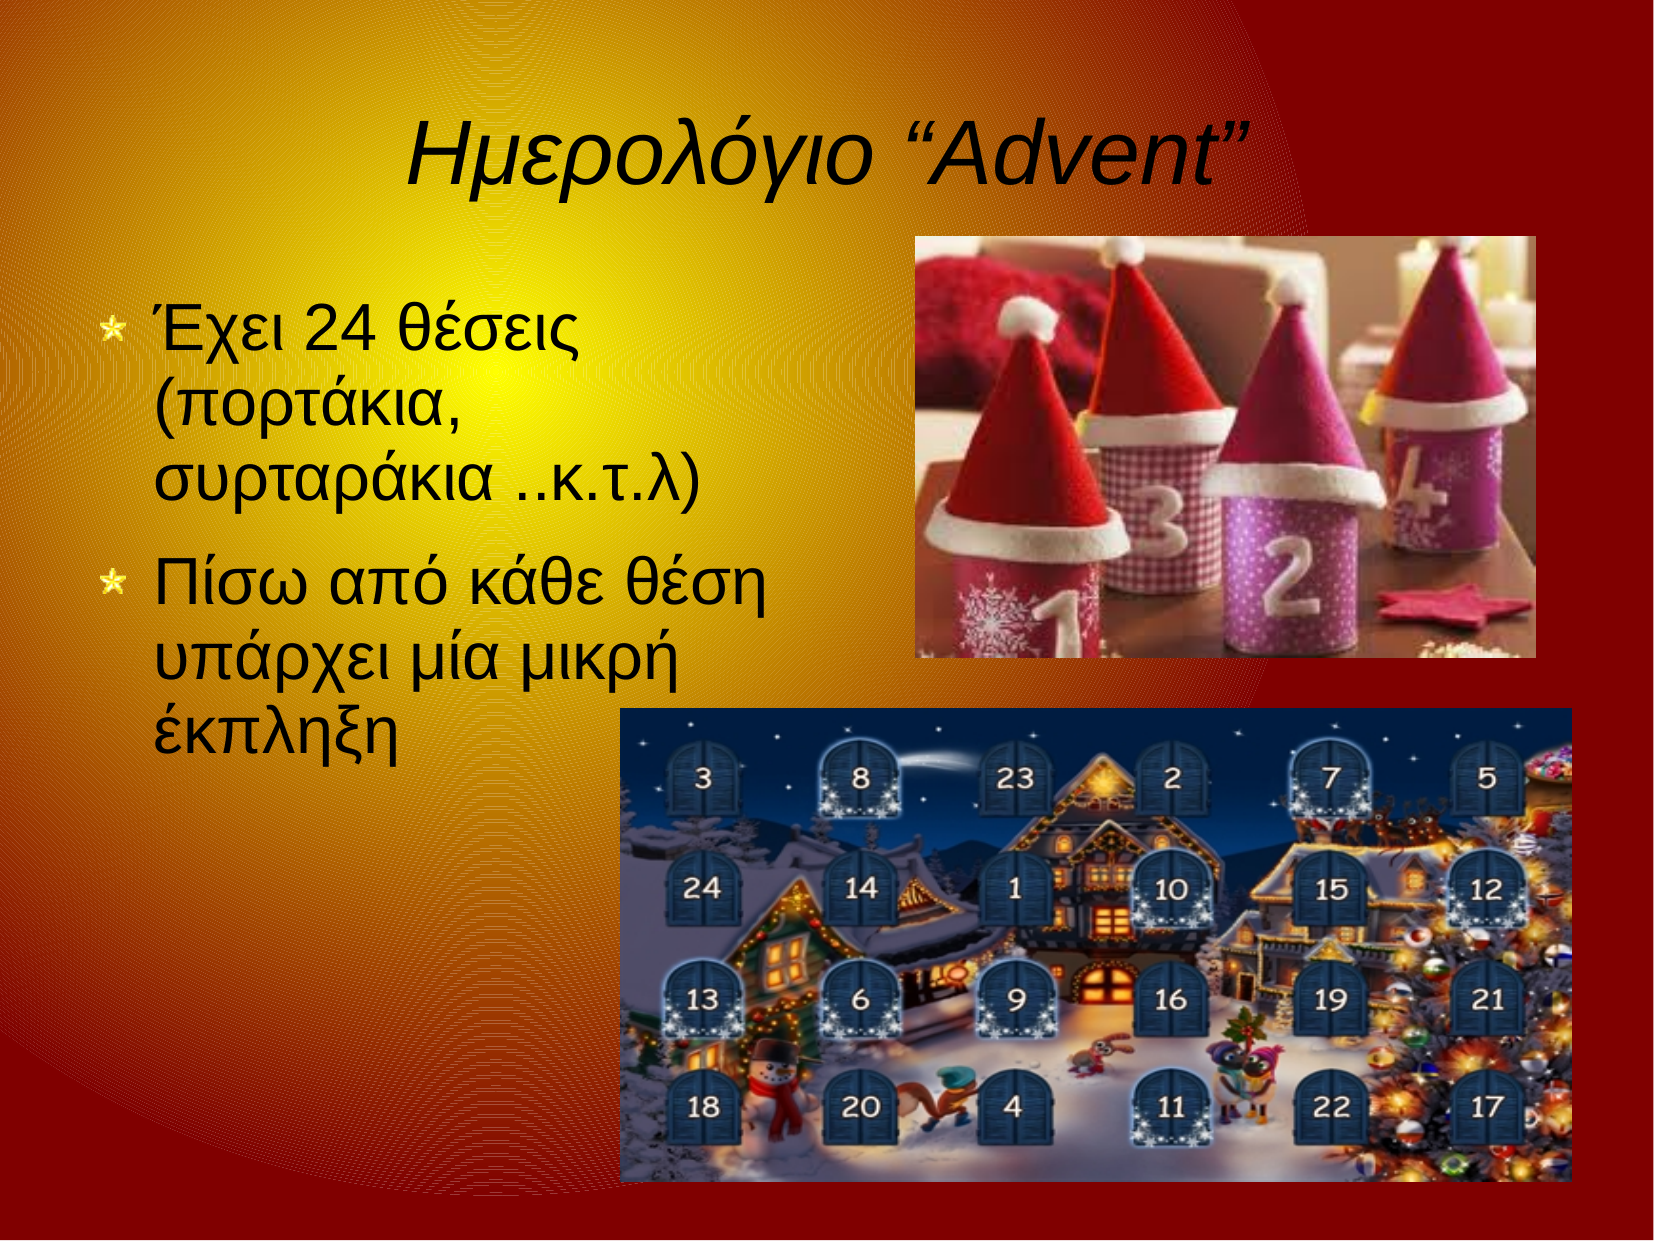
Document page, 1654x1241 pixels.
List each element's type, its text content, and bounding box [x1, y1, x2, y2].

picture [620, 708, 1572, 1182]
list Έχει 24 θέσεις (πορτάκια, συρταράκια ..κ.τ.λ) Πίσω από κάθε θέση υπάρχει μία μικρή έκπληξη [82, 290, 809, 1109]
picture [915, 236, 1536, 658]
title Ημερολόγιο “Advent” [82, 56, 1571, 250]
